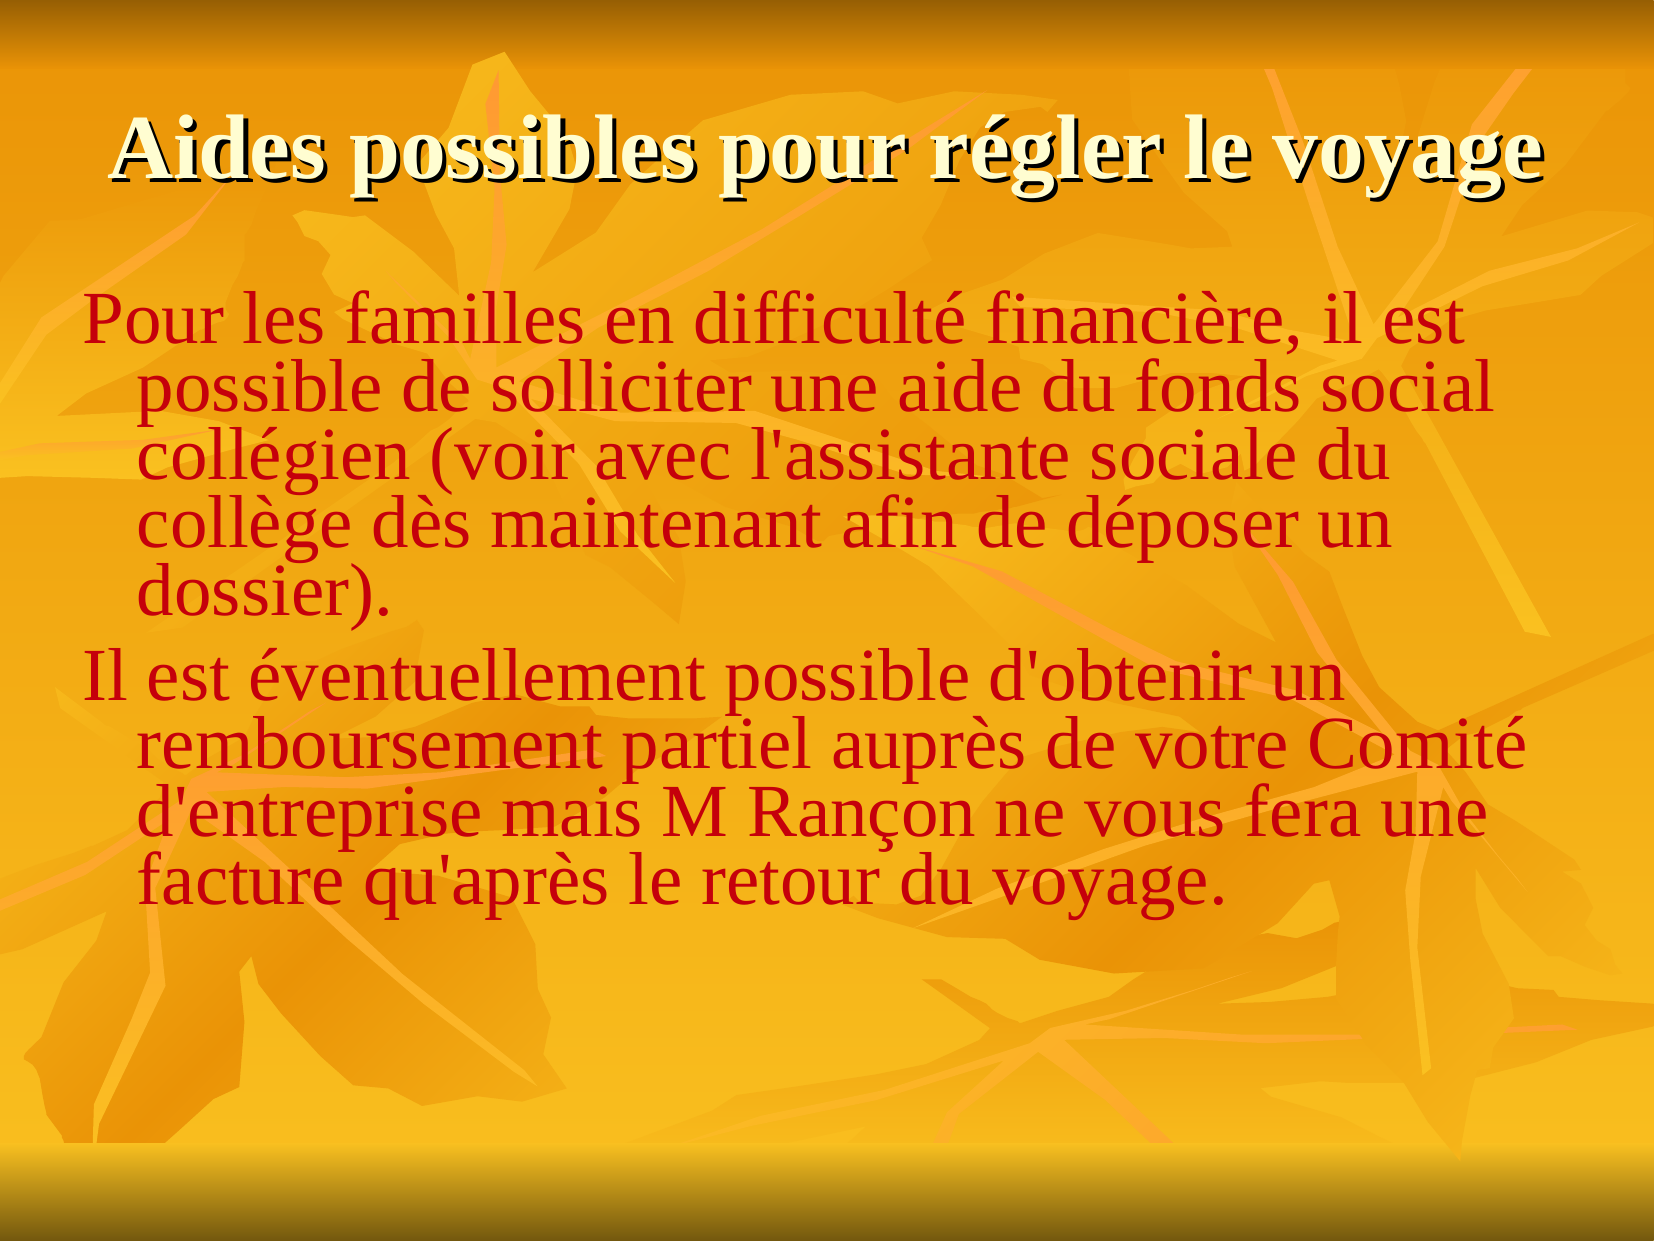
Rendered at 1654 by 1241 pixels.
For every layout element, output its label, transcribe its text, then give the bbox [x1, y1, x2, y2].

title Aides possibles pour régler le voyage [82, 31, 1571, 275]
text_box Pour les familles en difficulté financière, il est possible de solliciter une aide du fonds social collégien (voir avec l'assistante sociale du collège dès maintenant afin de déposer un dossier). Il est éventuellement possible d'obtenir un remboursement partiel auprès de votre Comité d'entreprise mais M Rançon ne vous fera une facture qu'après le retour du voyage. [82, 289, 1571, 1093]
